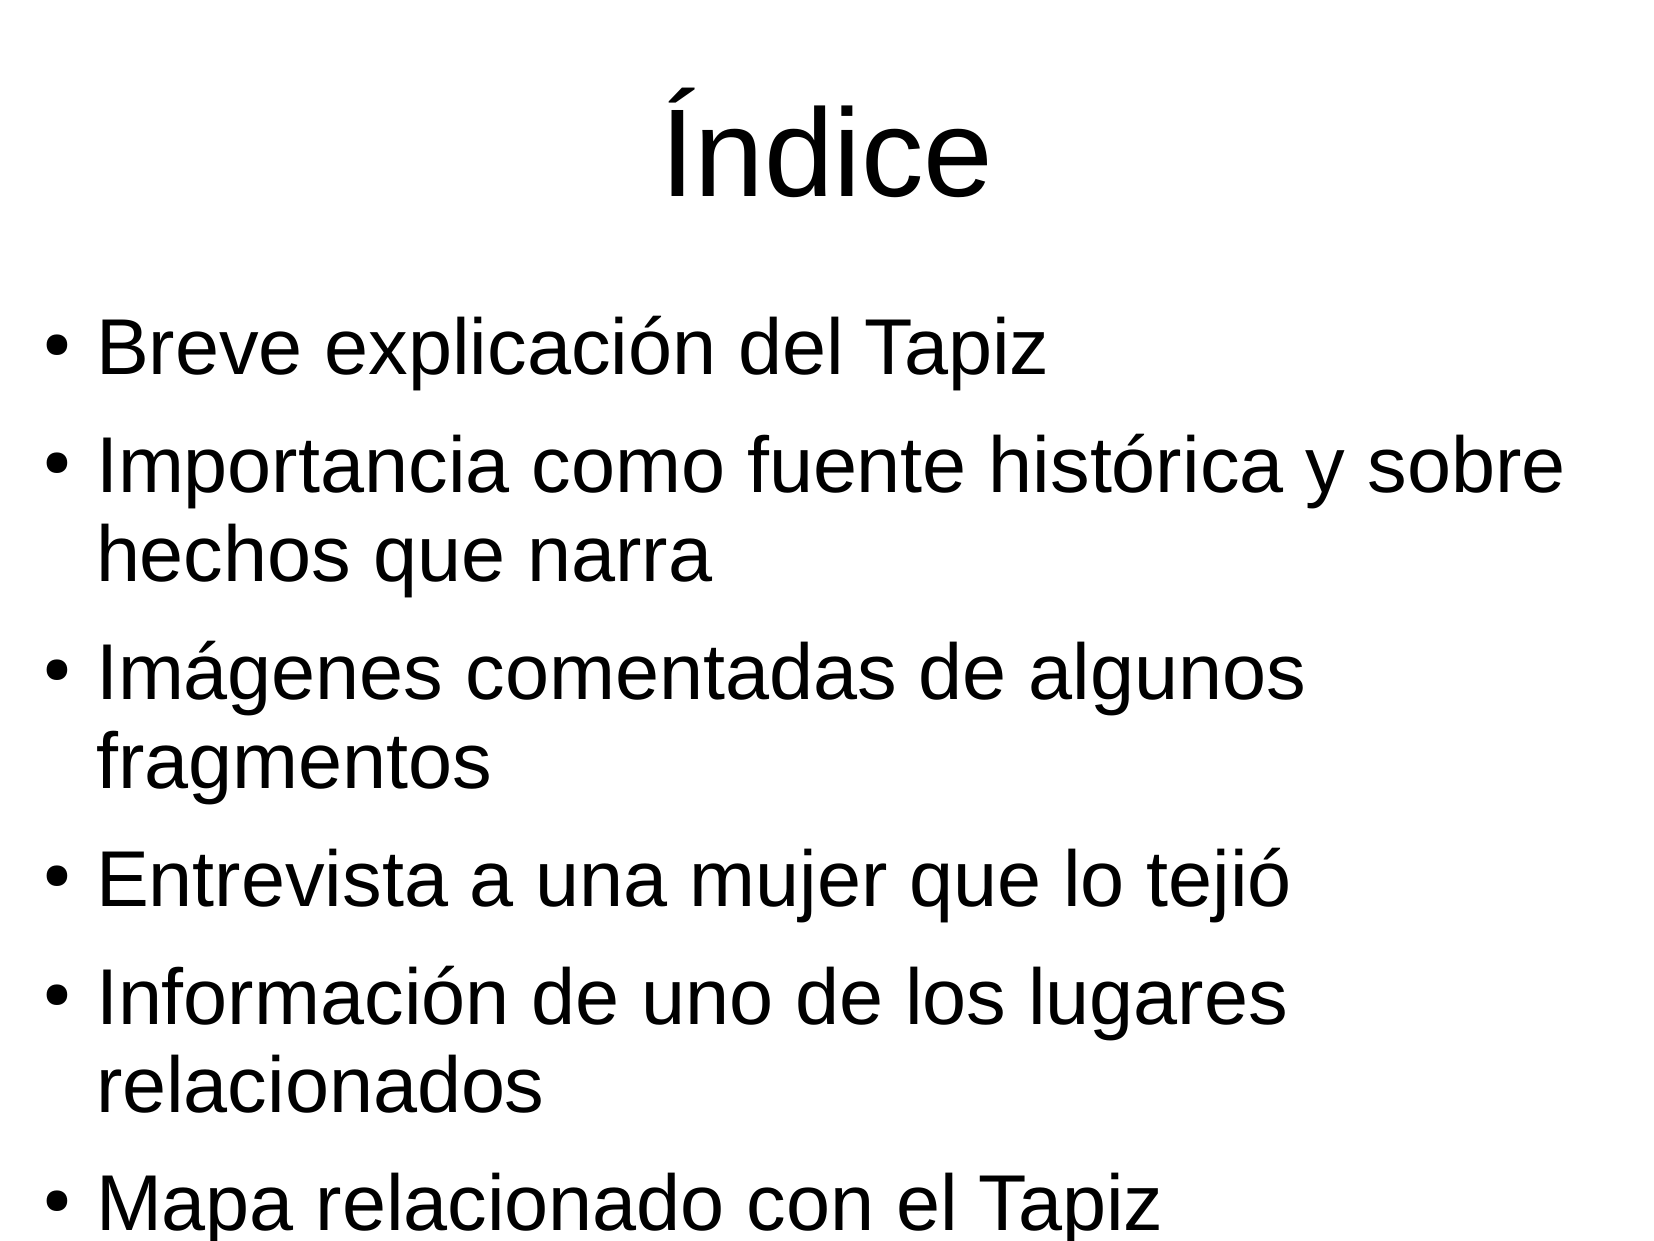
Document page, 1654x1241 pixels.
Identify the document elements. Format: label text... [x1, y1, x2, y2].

list Breve explicación del Tapiz Importancia como fuente histórica y sobre hechos que narra Imágenes comentadas de algunos fragmentos Entrevista a una mujer que lo tejió Información de uno de los lugares relacionados Mapa relacionado con el Tapiz Vídeo adicional sobre el Tapiz Bibliografía [25, 303, 1650, 1241]
title Índice [82, 49, 1571, 257]
